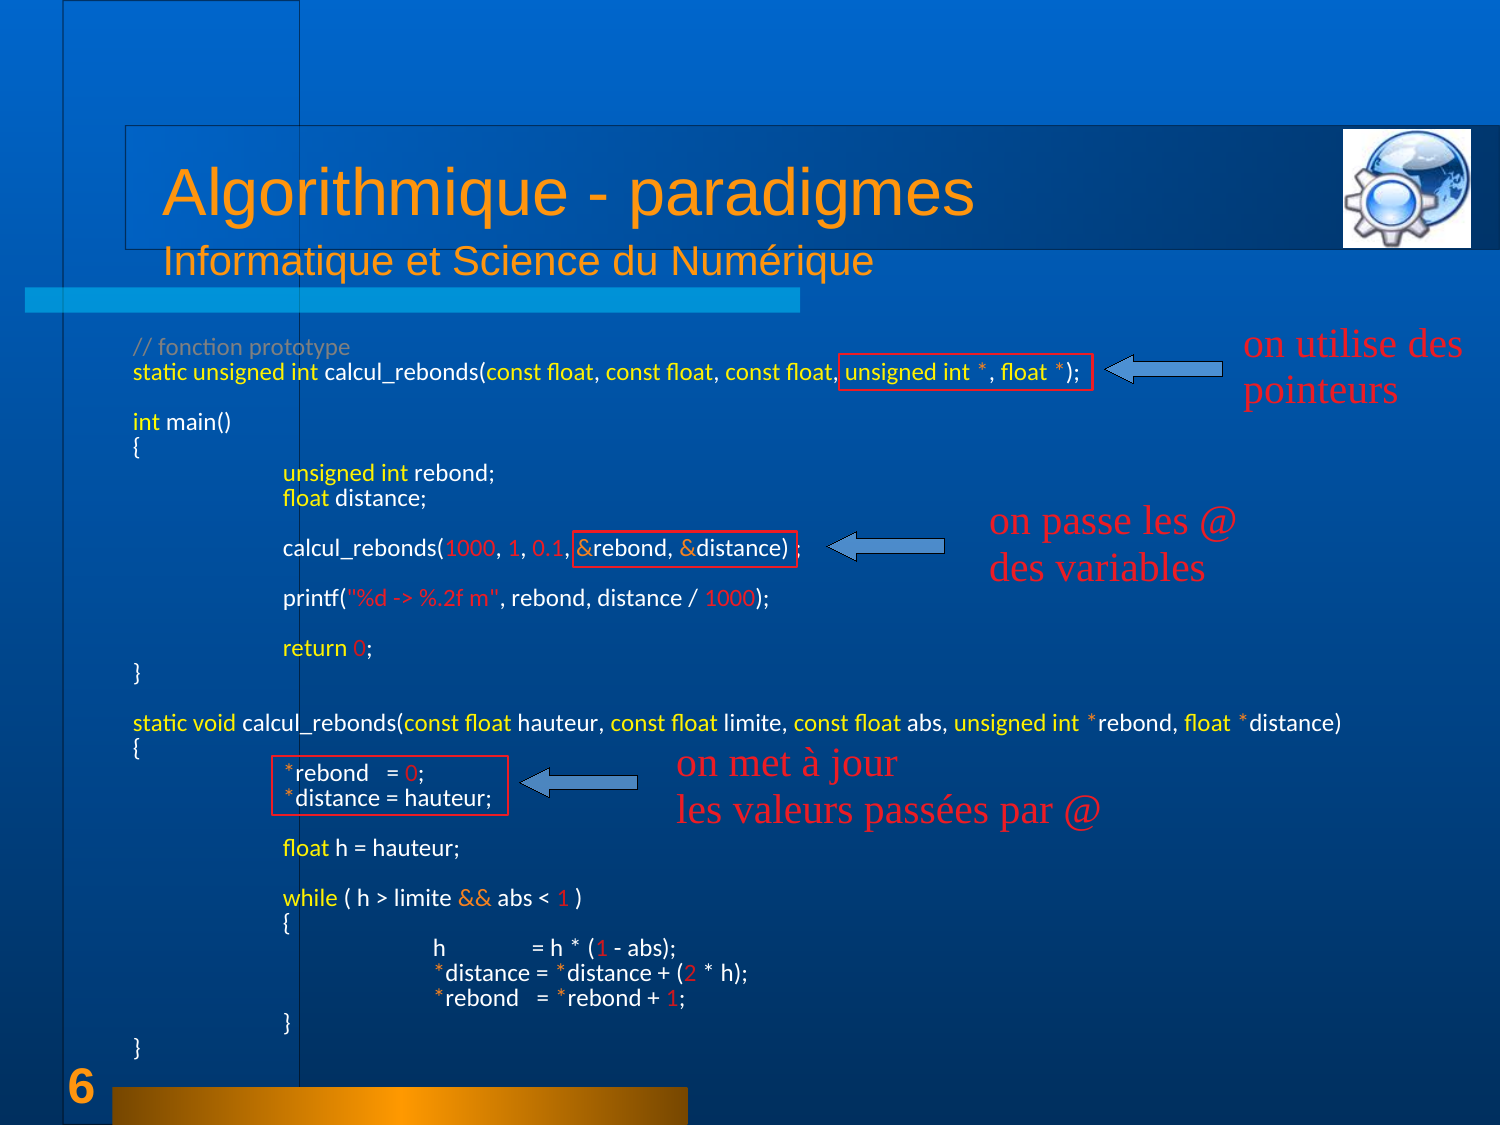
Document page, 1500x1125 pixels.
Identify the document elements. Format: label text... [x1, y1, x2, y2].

text_box [519, 767, 638, 798]
text_box on passe les @ des variables [974, 490, 1270, 603]
text_box [1104, 354, 1223, 384]
text_box on utilise des pointeurs [1228, 312, 1483, 426]
text_box // fonction prototype static unsigned int calcul_rebonds(const float, const float, const float, unsigned int *, float *); int main() { unsigned int rebond; float distance; calcul_rebonds(1000, 1, 0.1, &rebond, &distance) ; printf("%d -> %.2f m", rebond, distance / 1000); return 0; } static void calcul_rebonds(const float hauteur, const float limite, const float abs, unsigned int *rebond, float *distance) { *rebond = 0; *distance = hauteur; float h = hauteur; while ( h > limite && abs < 1 ) { h = h * (1 - abs); *distance = *distance + (2 * h); *rebond = *rebond + 1; } } [118, 304, 1477, 1096]
picture [1343, 129, 1471, 248]
text_box on met à jour les valeurs passées par @ [661, 732, 1152, 845]
text_box [826, 531, 945, 562]
